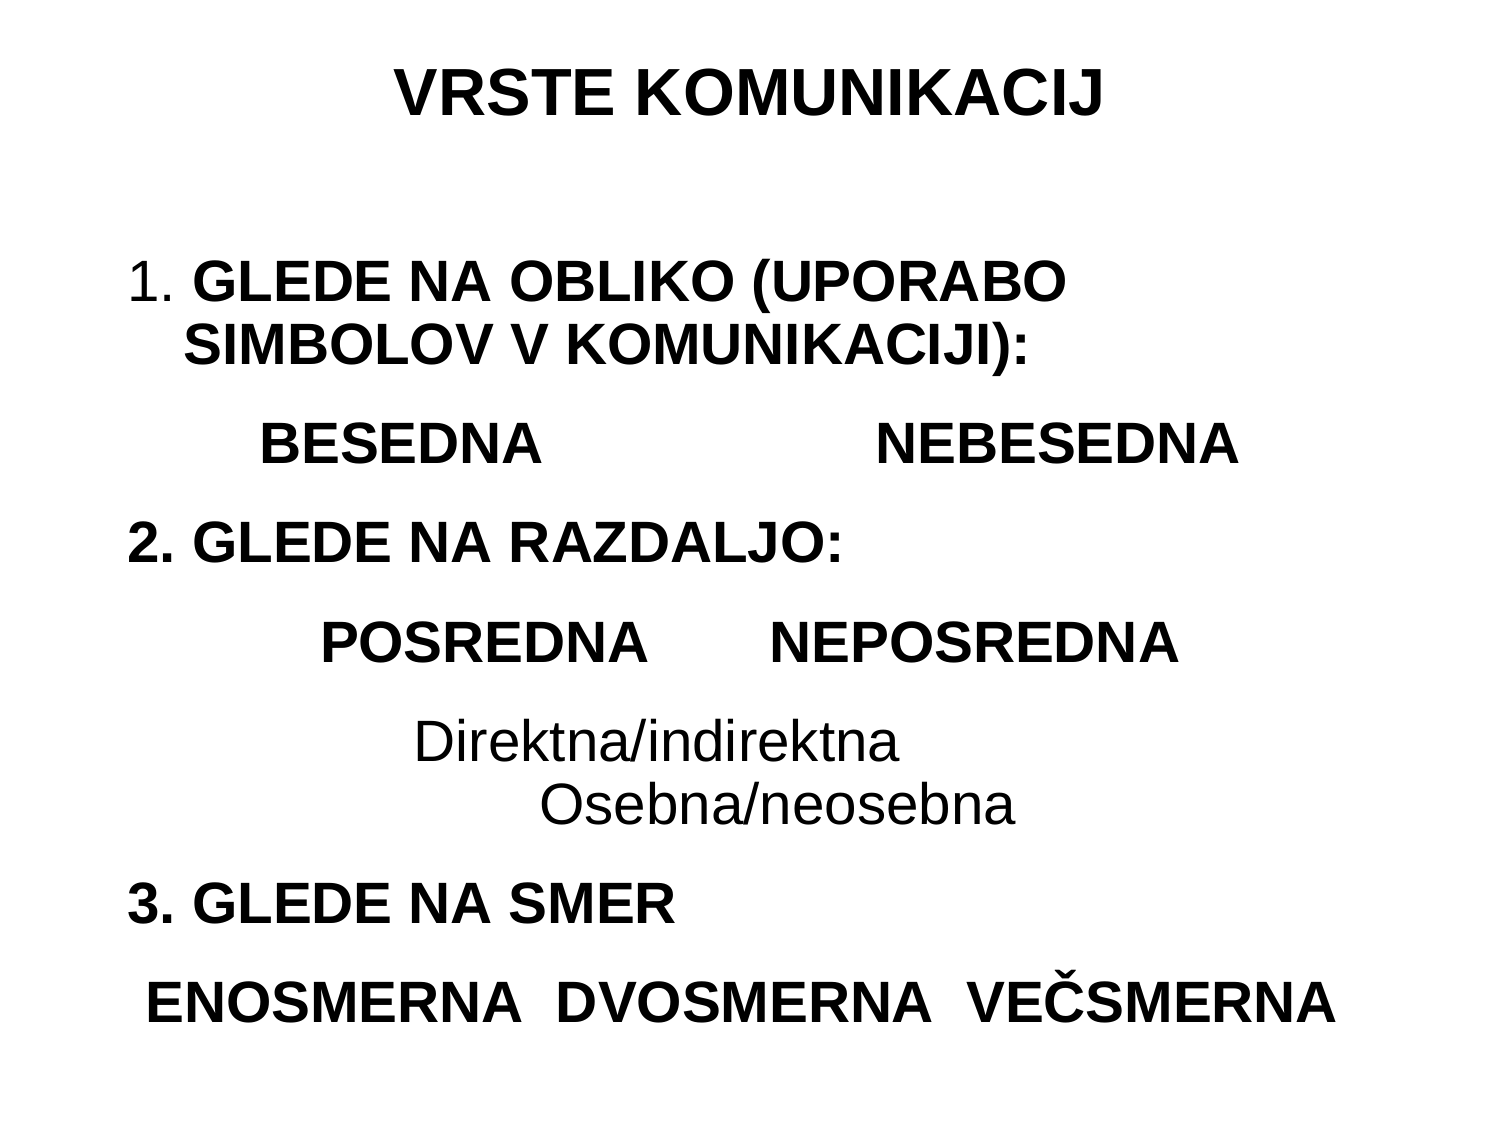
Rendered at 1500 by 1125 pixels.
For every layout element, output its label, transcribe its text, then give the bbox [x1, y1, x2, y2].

list VRSTE KOMUNIKACIJ 1. GLEDE NA OBLIKO (UPORABO SIMBOLOV V KOMUNIKACIJI): BESEDNA NEBESEDNA 2. GLEDE NA RAZDALJO: POSREDNA NEPOSREDNA Direktna/indirektna Osebna/neosebna 3. GLEDE NA SMER ENOSMERNA DVOSMERNA VEČSMERNA [112, 50, 1388, 1044]
